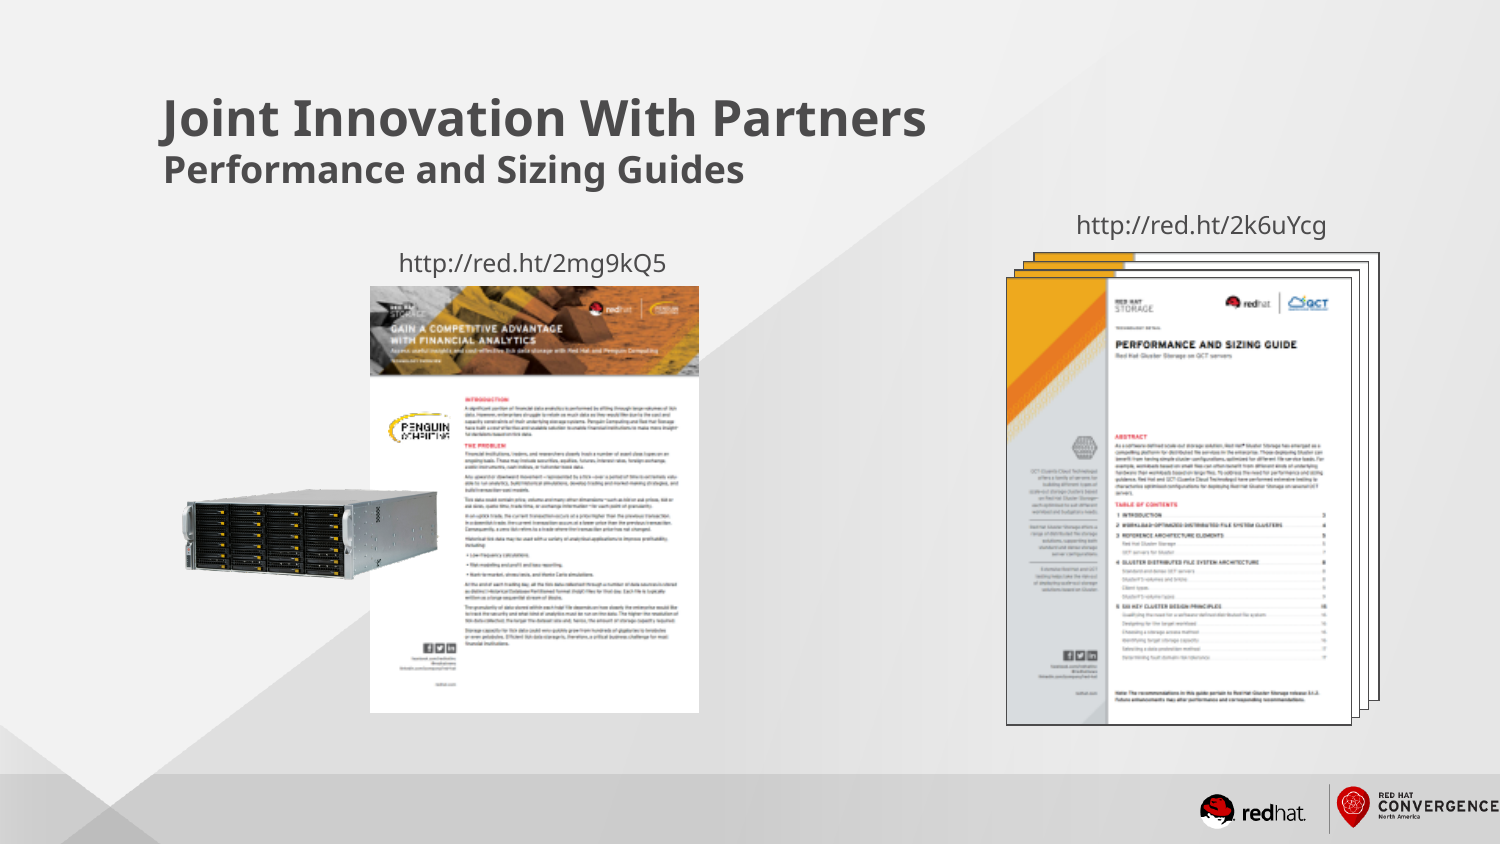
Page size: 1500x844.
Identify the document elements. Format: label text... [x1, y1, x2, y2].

text_box http://red.ht/2mg9kQ5 [383, 239, 686, 286]
text_box Joint Innovation With Partners Performance and Sizing Guides [147, 78, 1407, 200]
text_box http://red.ht/2k6uYcg [1061, 201, 1352, 248]
picture [0, 0, 1500, 844]
